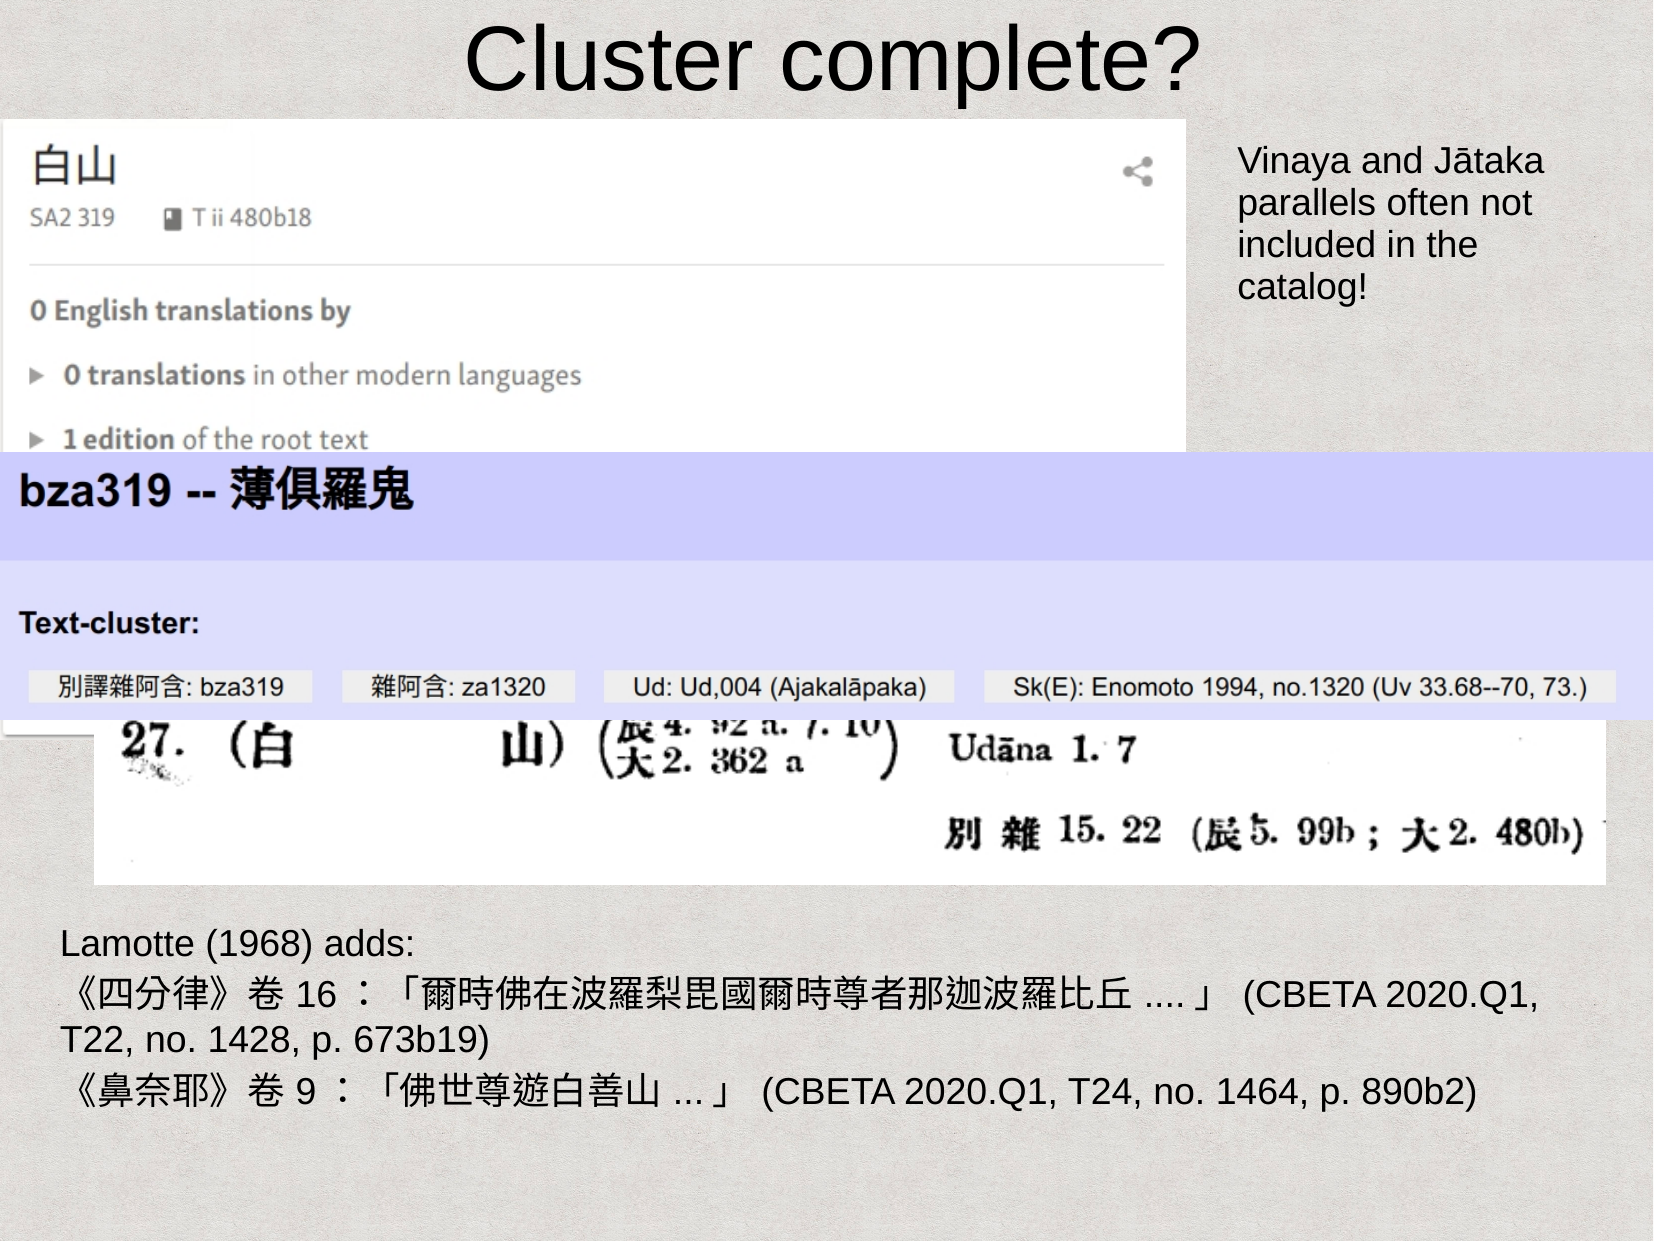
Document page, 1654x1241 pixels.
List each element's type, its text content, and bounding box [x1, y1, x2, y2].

text_box Vinaya and Jātaka parallels often not included in the catalog! [1222, 132, 1614, 315]
picture [0, 0, 1654, 1241]
title Cluster complete? [90, 0, 1578, 163]
text_box Lamotte (1968) adds: 《四分律》卷16：「爾時佛在波羅梨毘國爾時尊者那迦波羅比丘....」(CBETA 2020.Q1, T22, no. 1428, p. 673b19) 《鼻奈耶》卷9：「佛世尊遊白善山...」(CBETA 2020.Q1, T24, no. 1464, p. 890b2) [45, 915, 1591, 1207]
